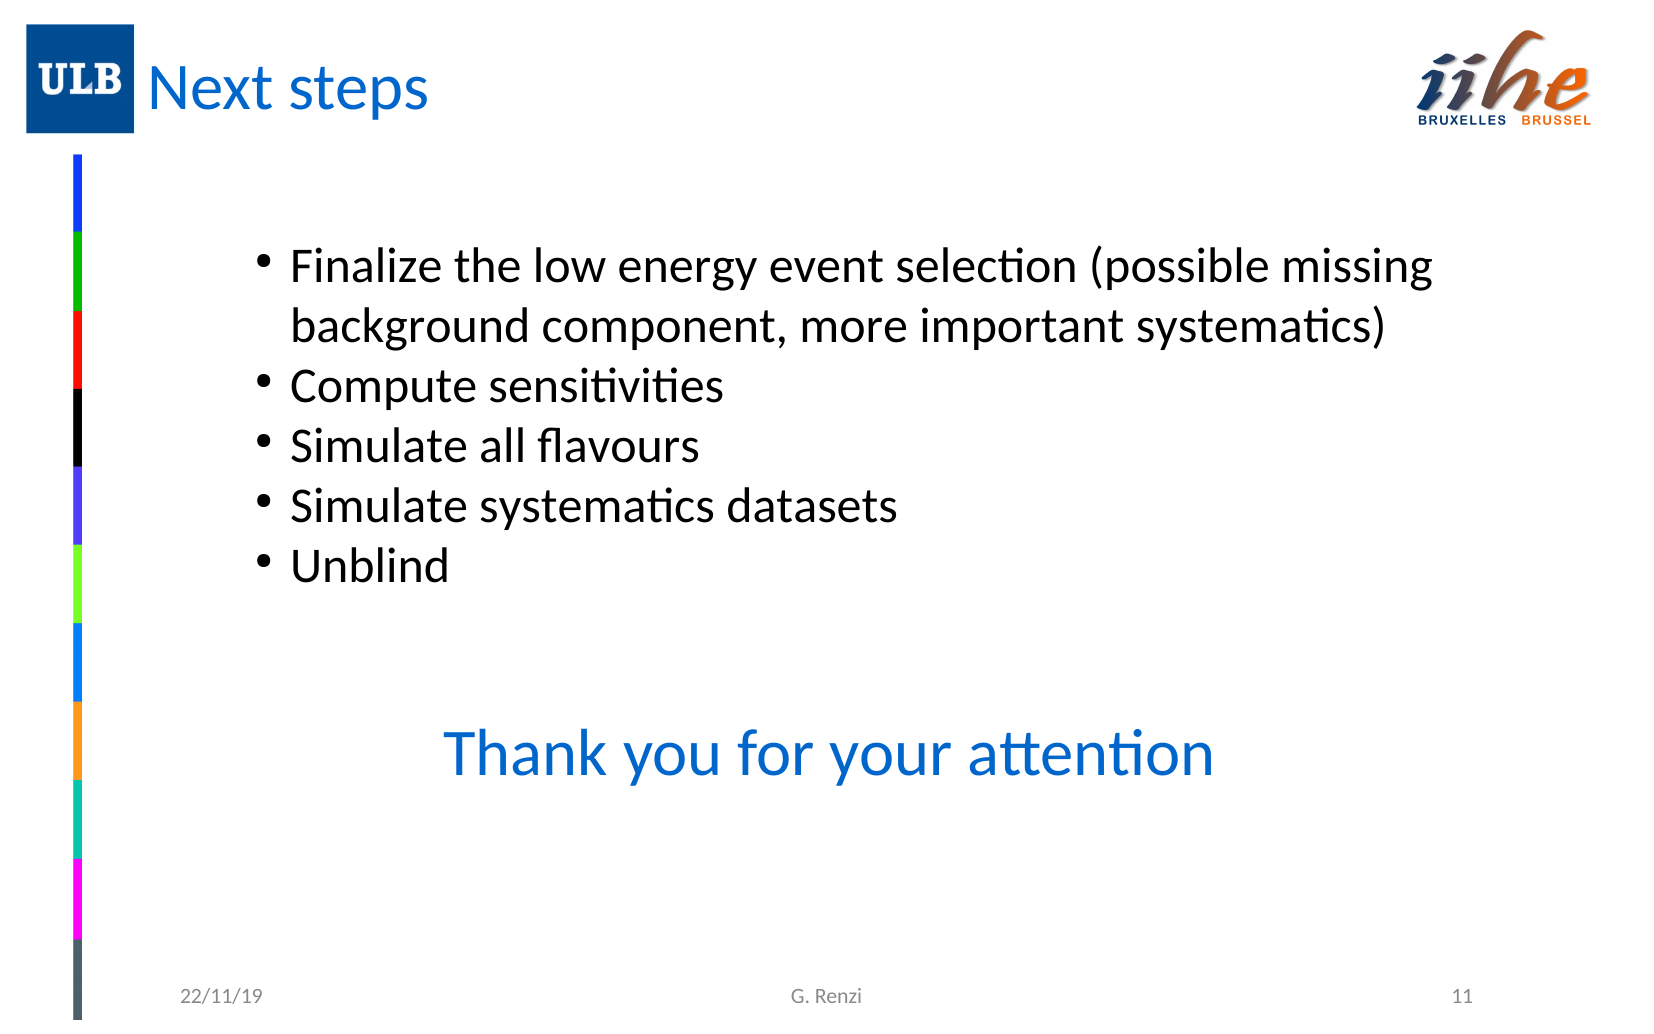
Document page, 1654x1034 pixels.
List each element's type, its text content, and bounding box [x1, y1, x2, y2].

title Thank you for your attention [234, 679, 1426, 818]
text_box Finalize the low energy event selection (possible missing background component, more important systematics) Compute sensitivities Simulate all flavours Simulate systematics datasets Unblind [240, 225, 1471, 901]
picture [74, 155, 82, 1019]
picture [7, 24, 132, 143]
picture [1410, 29, 1600, 150]
title Next steps [132, 13, 1323, 152]
